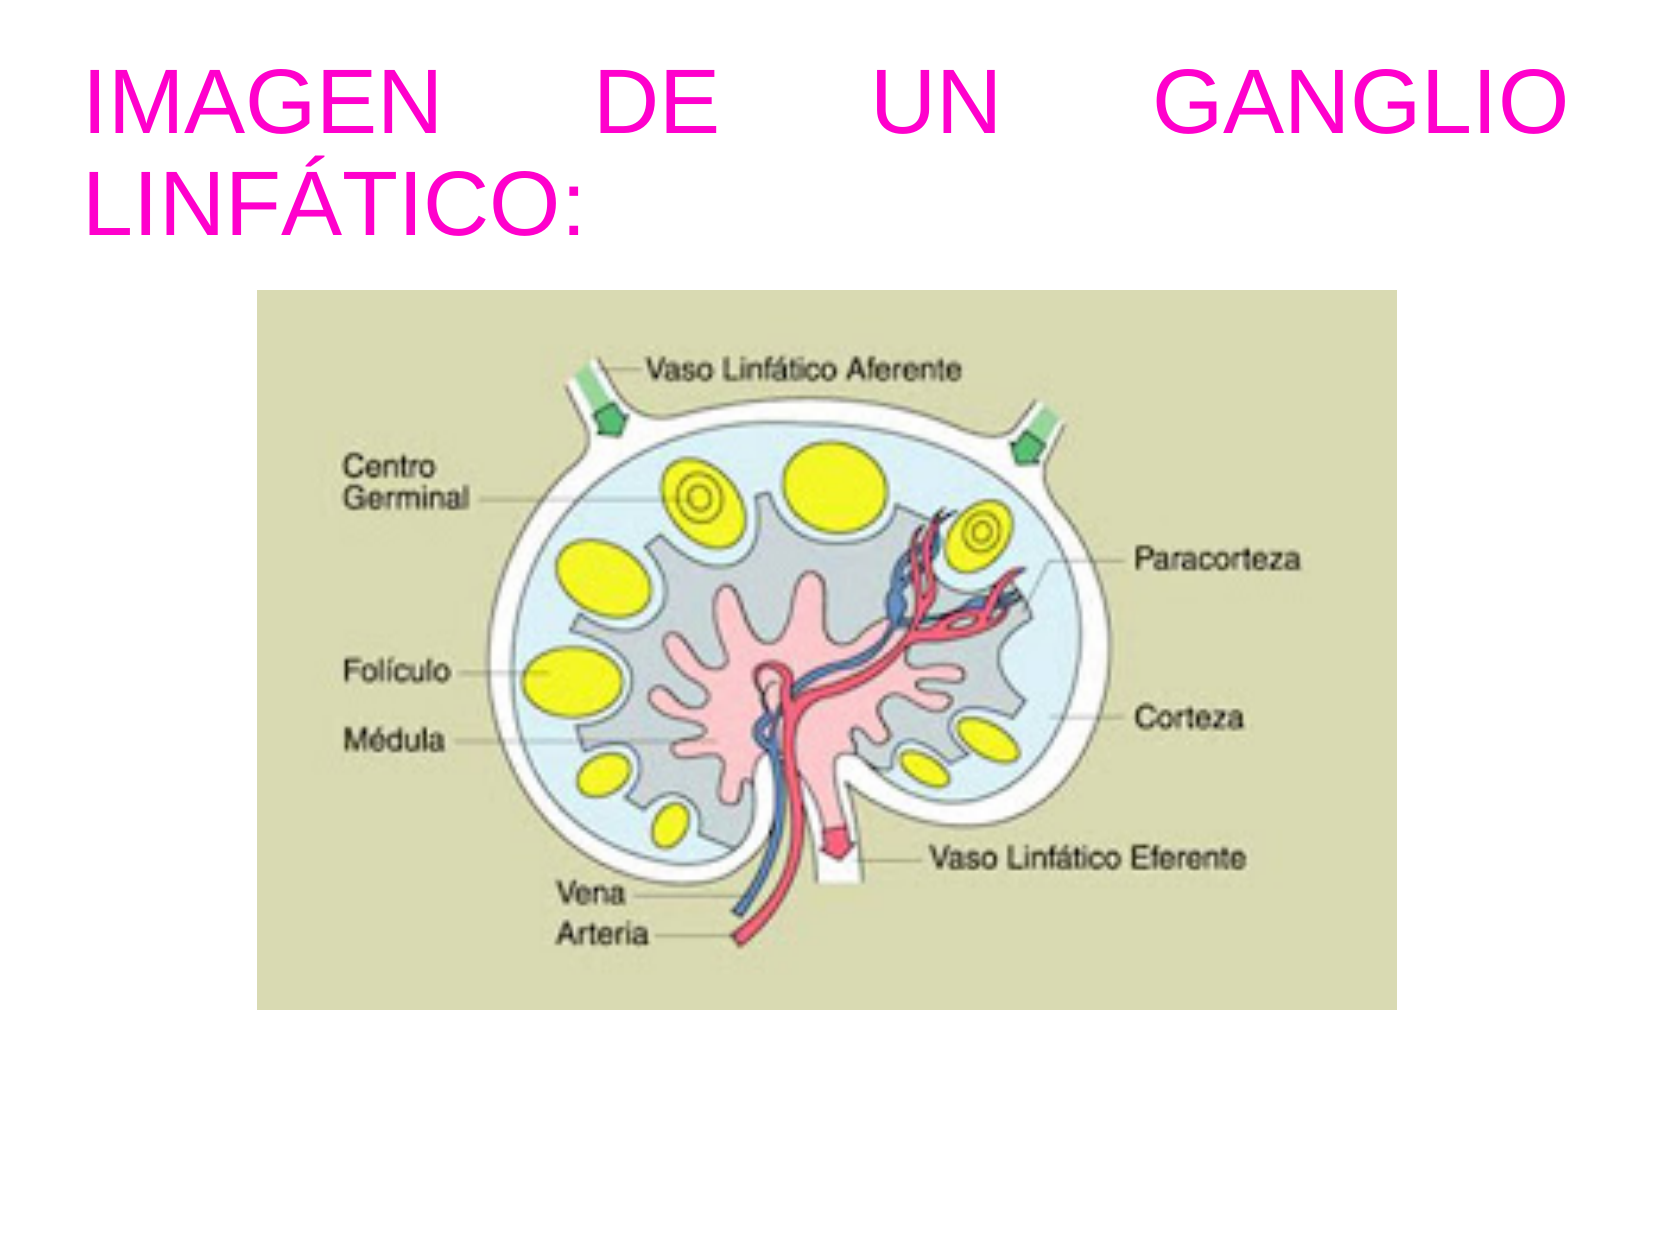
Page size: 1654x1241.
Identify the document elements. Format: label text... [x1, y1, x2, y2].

title IMAGEN DE UN GANGLIO LINFÁTICO: [82, 49, 1571, 257]
picture [257, 290, 1397, 1010]
